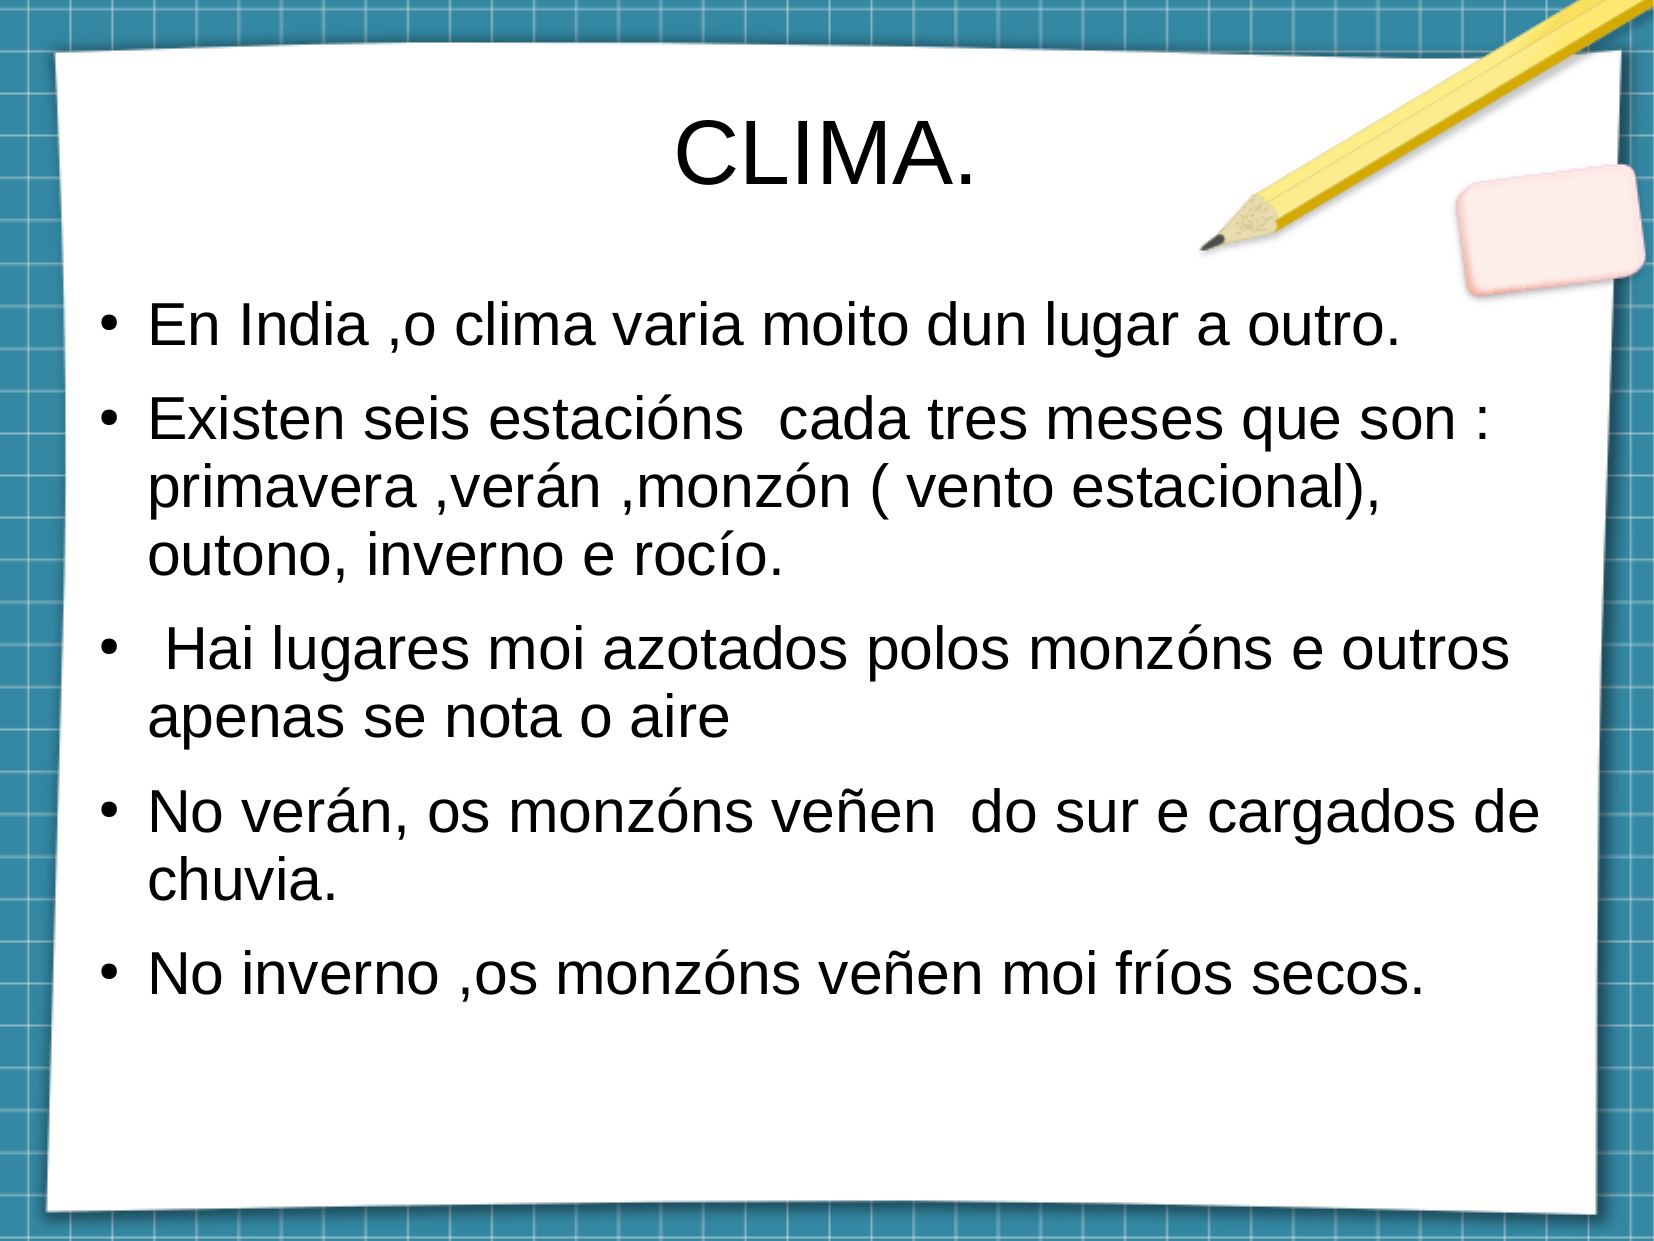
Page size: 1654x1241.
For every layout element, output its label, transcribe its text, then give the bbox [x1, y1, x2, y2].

list En India ,o clima varia moito dun lugar a outro. Existen seis estacións cada tres meses que son : primavera ,verán ,monzón ( vento estacional), outono, inverno e rocío. Hai lugares moi azotados polos monzóns e outros apenas se nota o aire No verán, os monzóns veñen do sur e cargados de chuvia. No inverno ,os monzóns veñen moi fríos secos. [82, 290, 1571, 1010]
title CLIMA. [82, 49, 1571, 257]
picture [0, 0, 1654, 1241]
